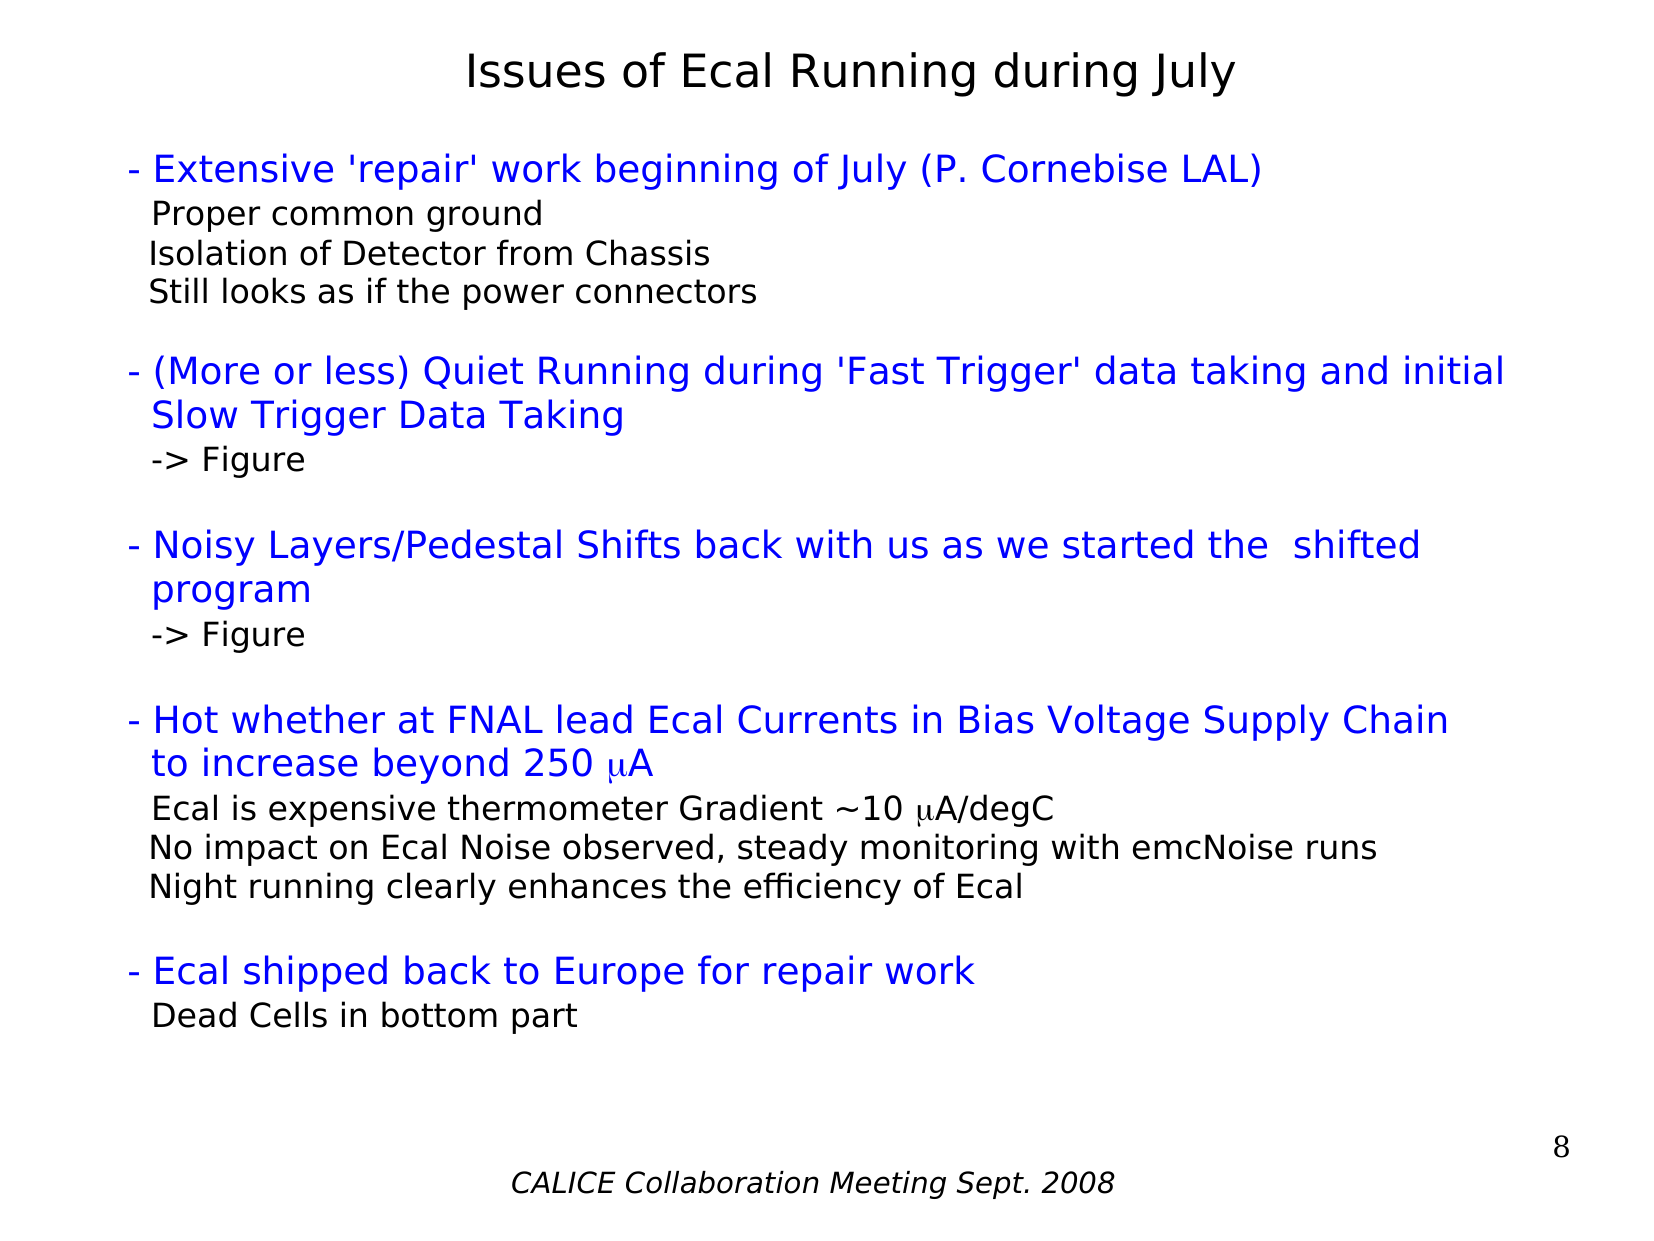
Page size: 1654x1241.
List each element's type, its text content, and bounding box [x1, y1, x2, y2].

text_box - Extensive 'repair' work beginning of July (P. Cornebise LAL) Proper common ground Isolation of Detector from Chassis Still looks as if the power connectors - (More or less) Quiet Running during 'Fast Trigger' data taking and initial Slow Trigger Data Taking -> Figure - Noisy Layers/Pedestal Shifts back with us as we started the shifted program -> Figure - Hot whether at FNAL lead Ecal Currents in Bias Voltage Supply Chain to increase beyond 250 μA Ecal is expensive thermometer Gradient ~10 μA/degC No impact on Ecal Noise observed, steady monitoring with emcNoise runs Night running clearly enhances the efficiency of Ecal - Ecal shipped back to Europe for repair work Dead Cells in bottom part [112, 140, 1576, 1135]
text_box Issues of Ecal Running during July [450, 37, 1238, 106]
